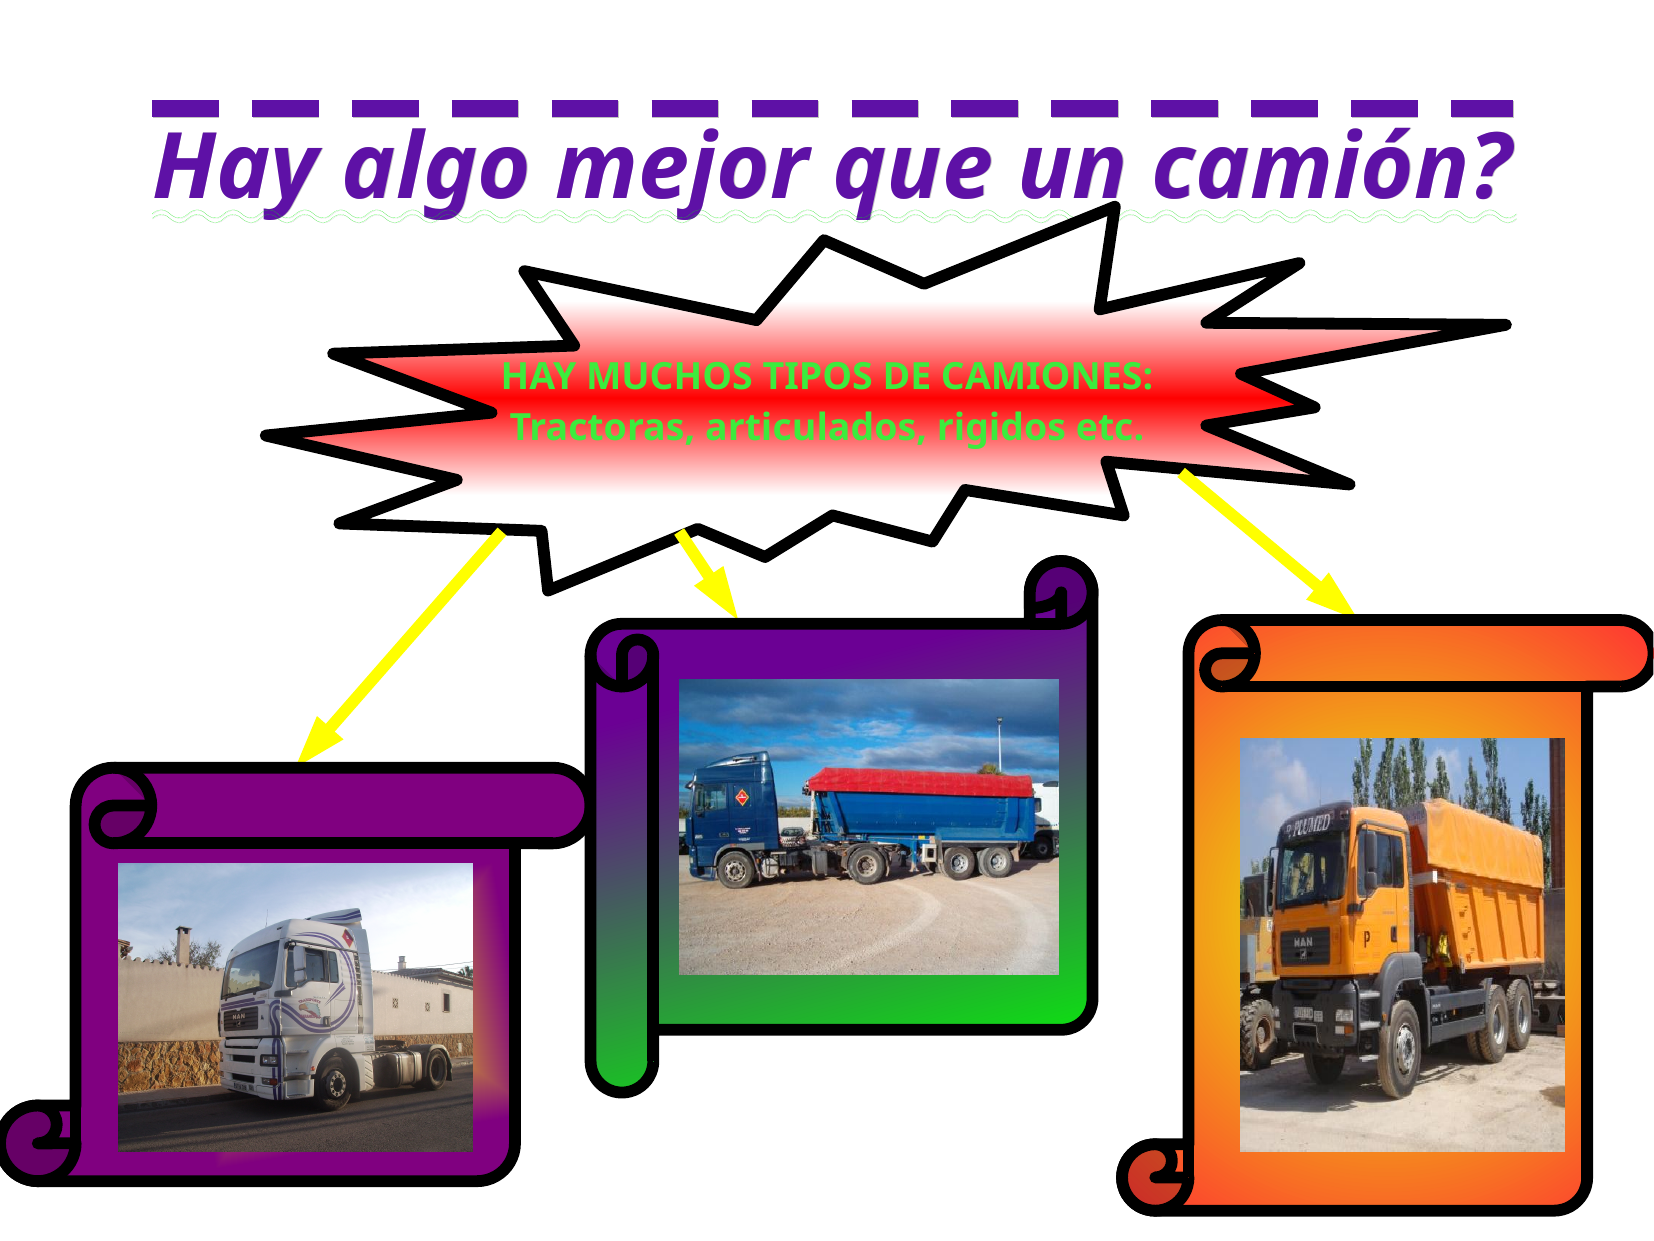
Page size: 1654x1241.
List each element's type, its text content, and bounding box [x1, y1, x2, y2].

text_box [0, 561, 1093, 1182]
title Hay algo mejor que un camión? [88, 59, 1577, 267]
picture [679, 679, 1059, 975]
picture [1240, 738, 1565, 1152]
text_box HAY MUCHOS TIPOS DE CAMIONES: Tractoras, articulados, rigidos etc. [265, 206, 1506, 591]
text_box [1122, 620, 1654, 1211]
picture [118, 863, 473, 1152]
